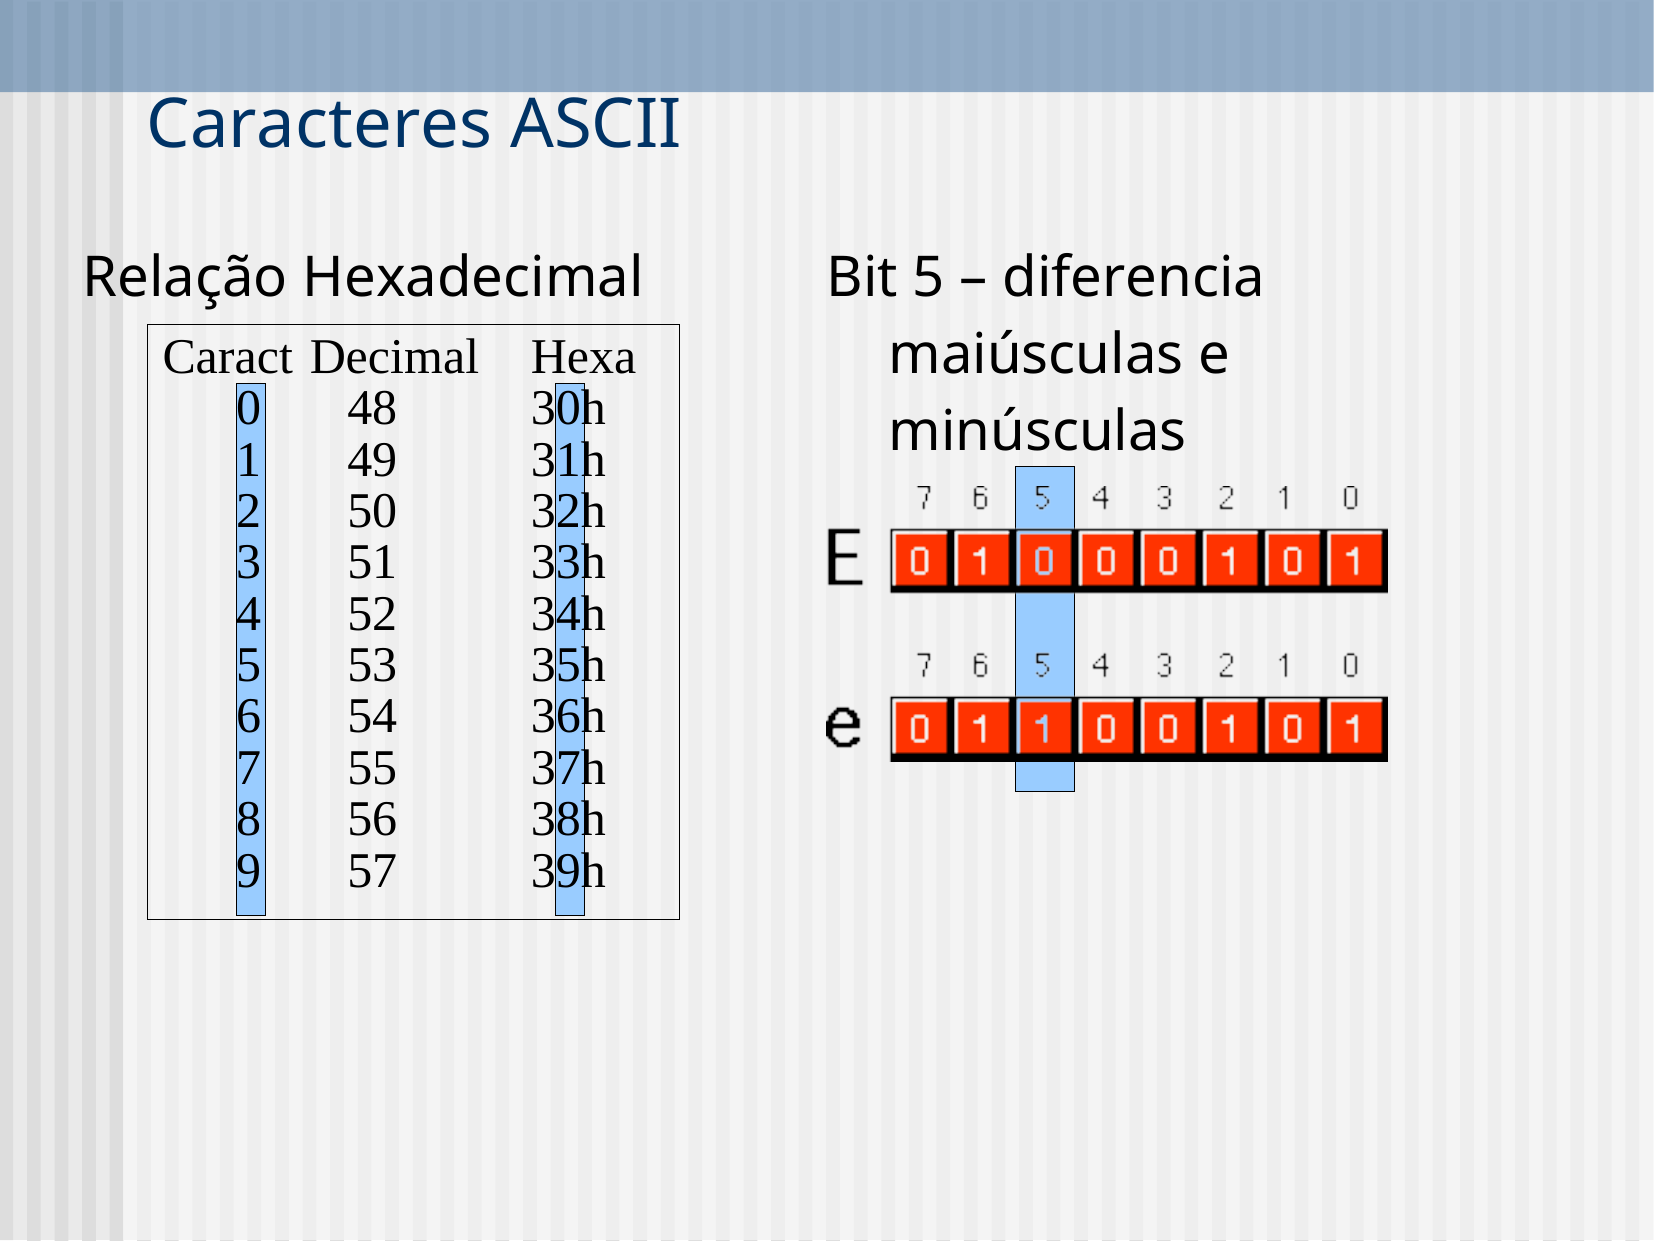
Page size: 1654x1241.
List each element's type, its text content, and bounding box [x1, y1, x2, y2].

picture [826, 486, 1388, 762]
text_box [1015, 762, 1075, 792]
list Bit 5 – diferencia maiúsculas e minúsculas [826, 236, 1388, 441]
text_box [1015, 466, 1075, 486]
text_box Caract Decimal Hexa 0 48 30h 1 49 31h 2 50 32h 3 51 33h 4 52 34h 5 53 35h 6 54 36h 7 55 37h 8 56 38h 9 57 39h [147, 324, 680, 920]
title Caracteres ASCII [146, 36, 1536, 204]
list Relação Hexadecimal [82, 236, 826, 325]
